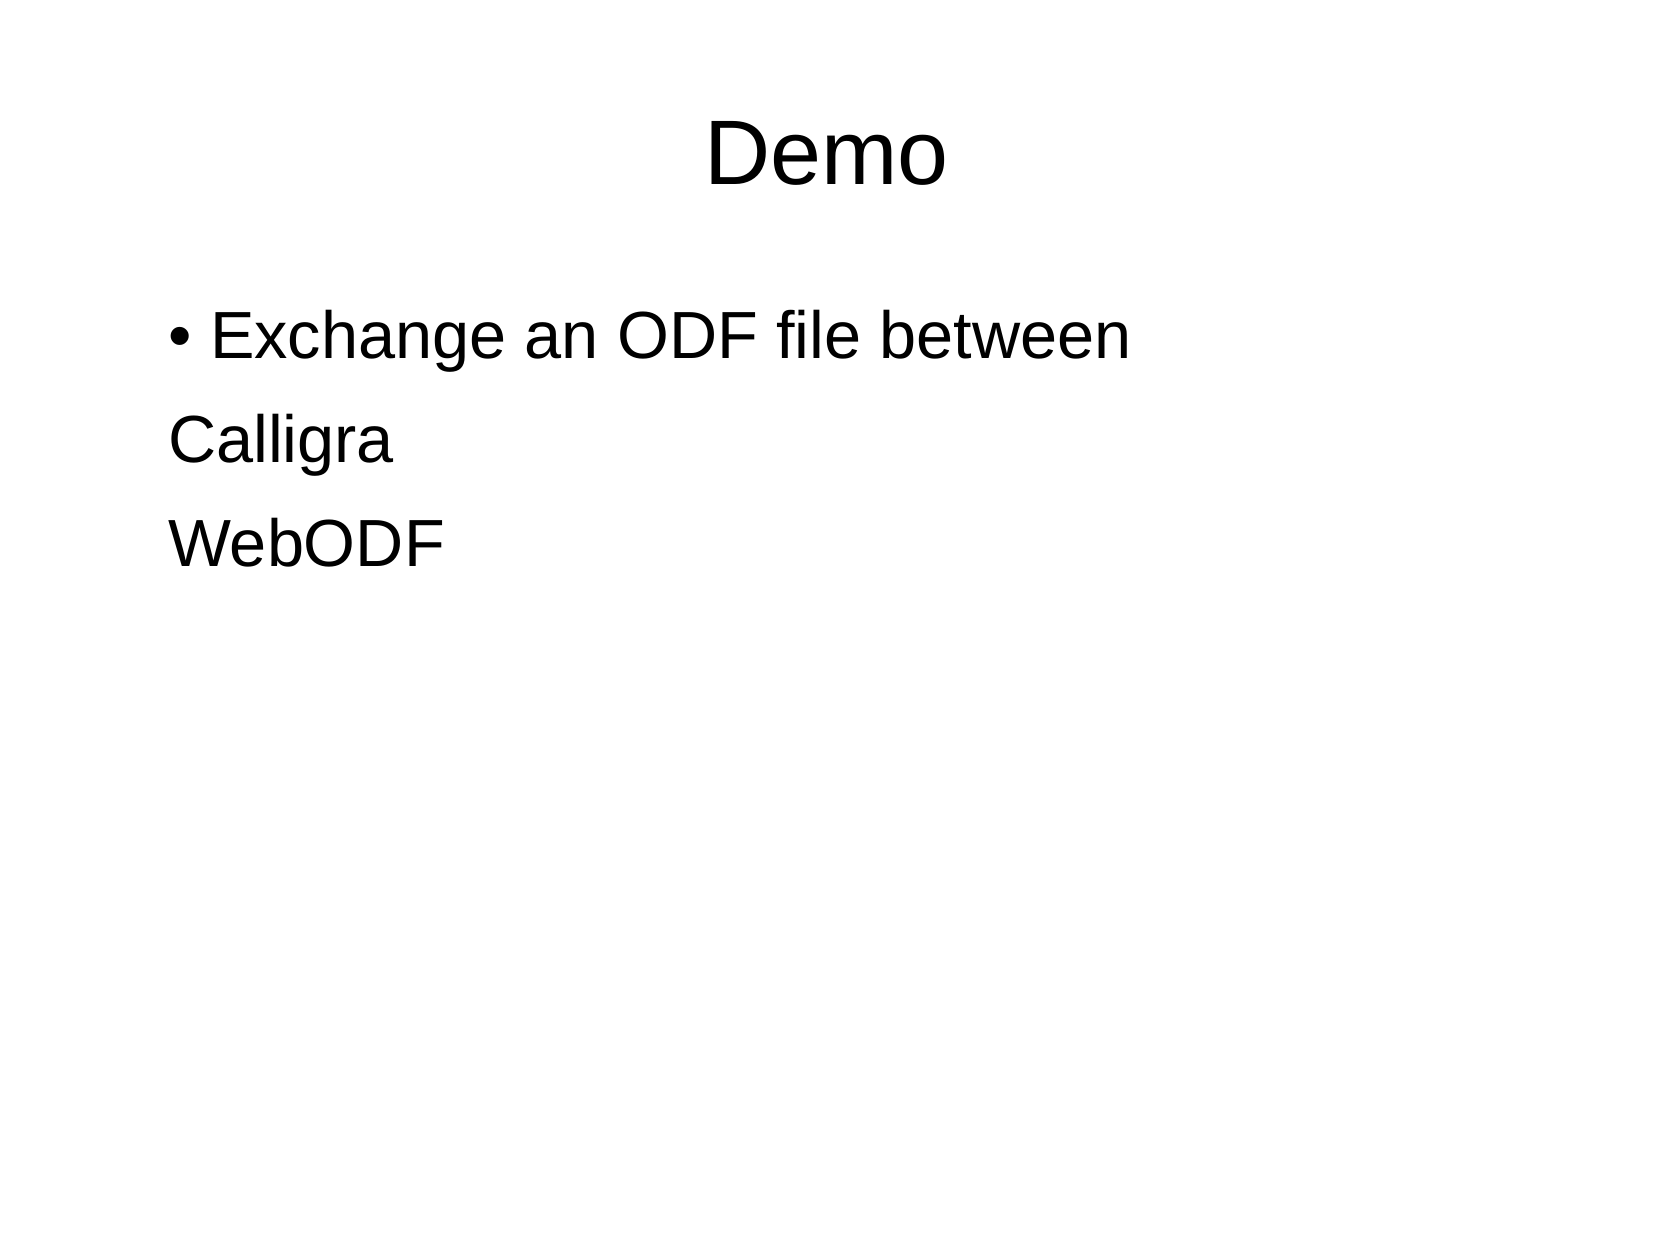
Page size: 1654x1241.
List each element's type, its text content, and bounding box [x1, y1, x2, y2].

text_box • Exchange an ODF file between Calligra WebODF [82, 290, 1571, 1010]
text_box Demo [82, 94, 1571, 212]
